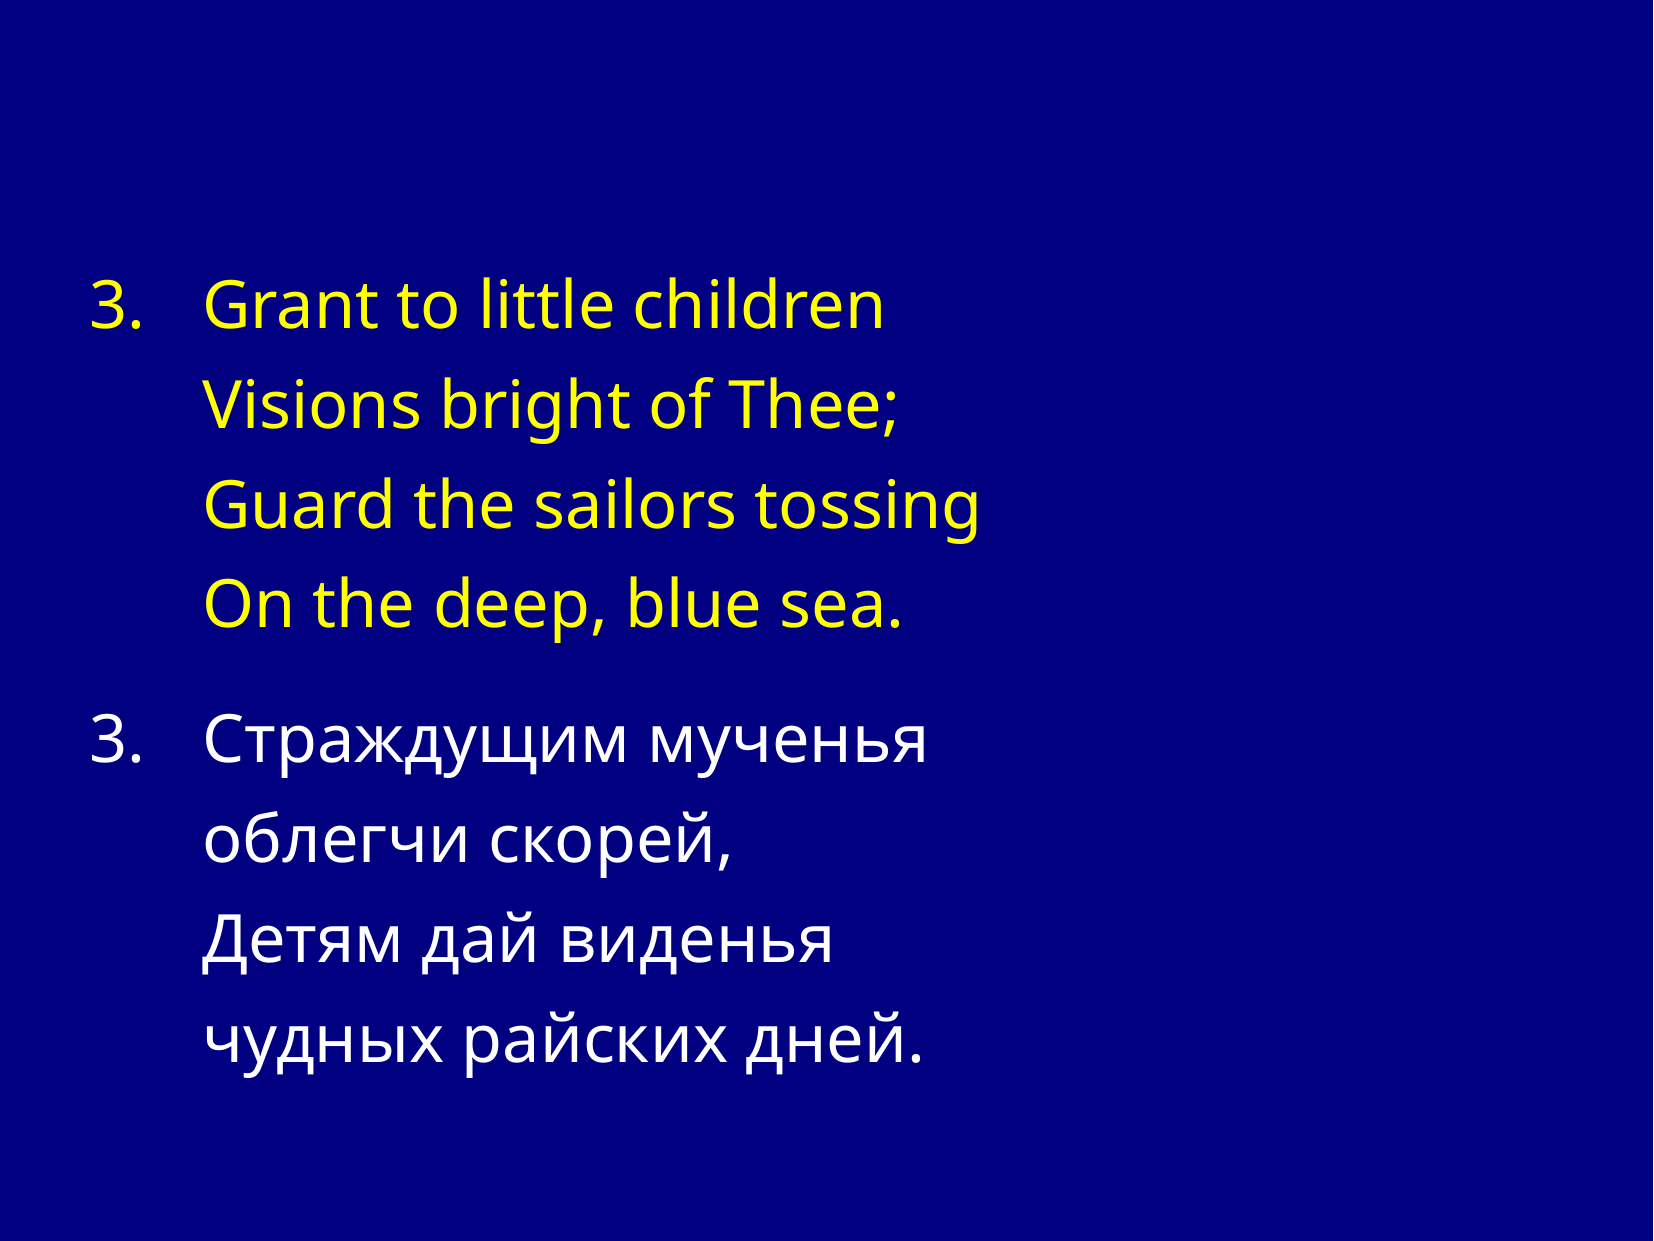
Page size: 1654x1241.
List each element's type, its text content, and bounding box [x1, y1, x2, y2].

text_box 3. Grant to little children Visions bright of Thee; Guard the sailors tossing On the deep, blue sea. [75, 150, 1576, 638]
text_box 3. Страждущим мученья облегчи скорей, Детям дай виденья чудных райских дней. [75, 675, 1576, 1163]
